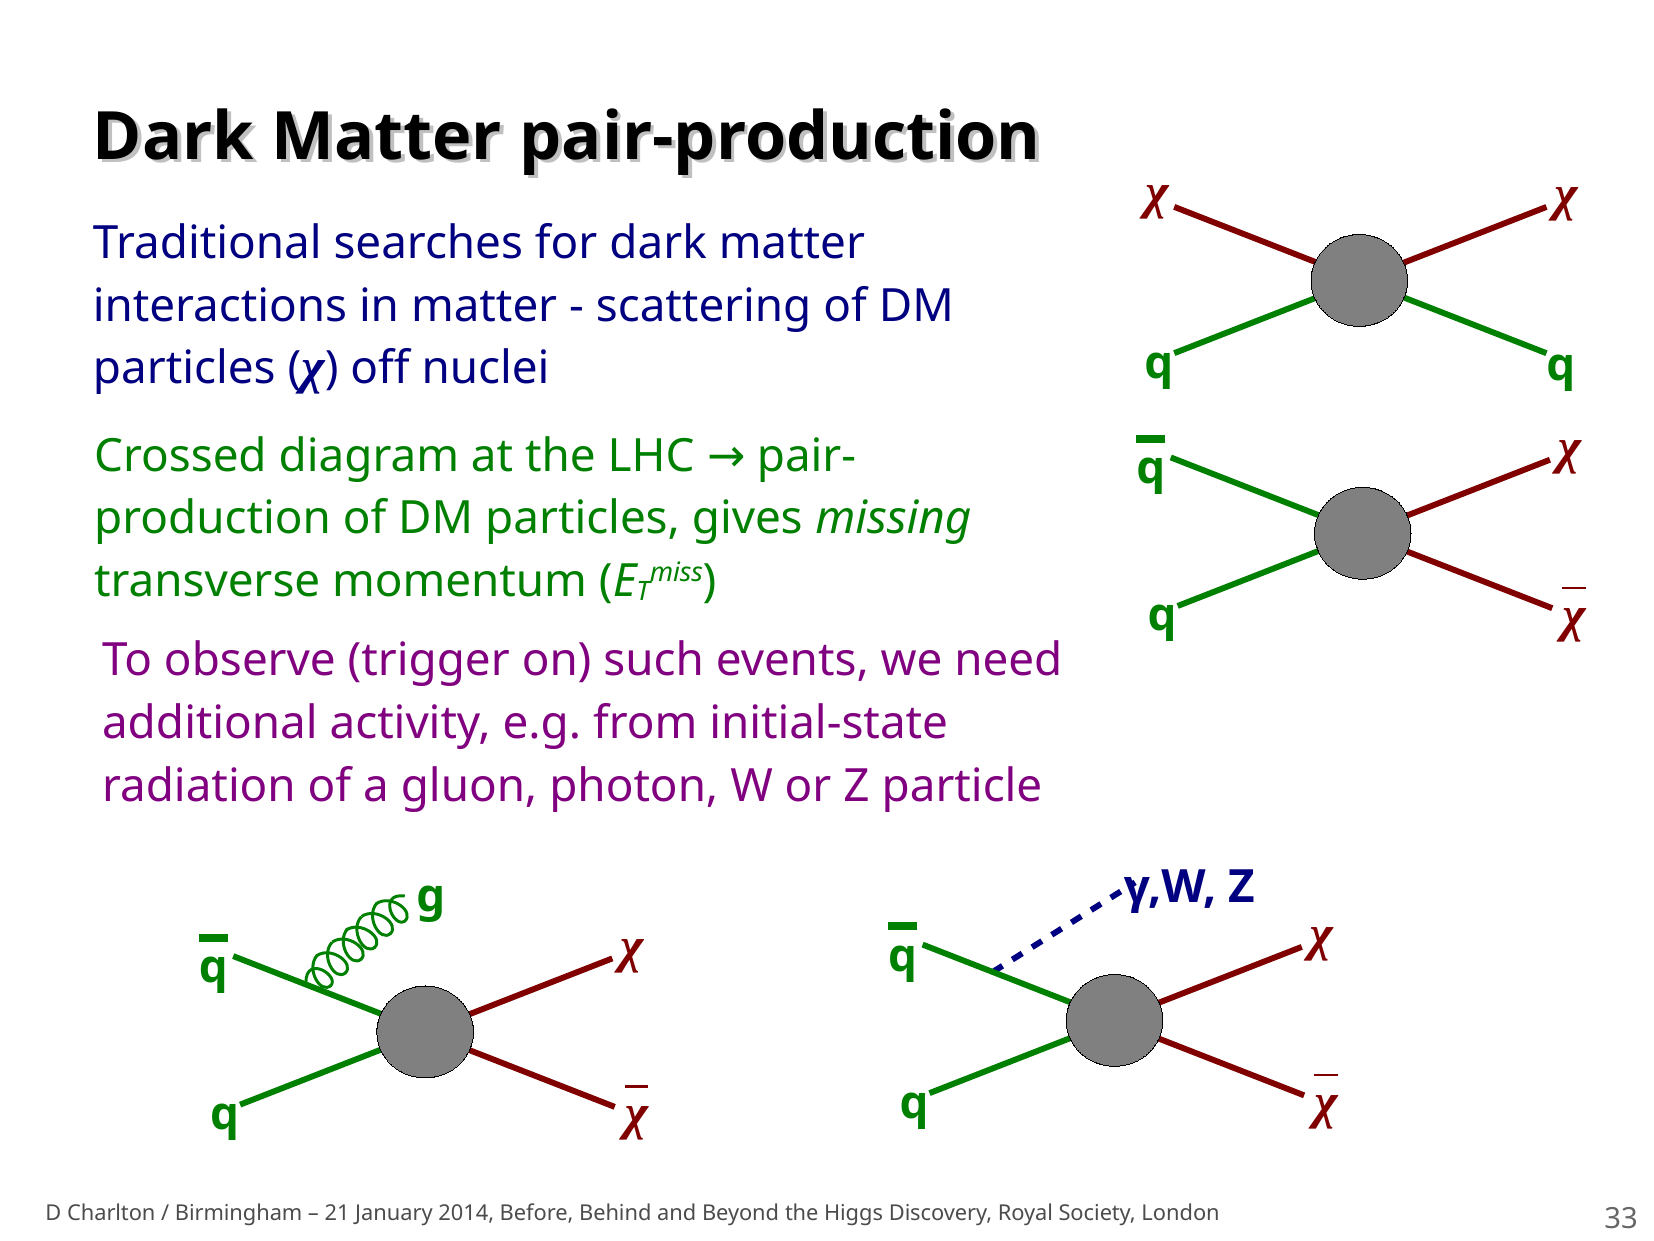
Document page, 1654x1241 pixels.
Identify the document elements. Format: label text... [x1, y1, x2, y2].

text_box q [1531, 323, 1589, 393]
text_box χ [1130, 156, 1184, 227]
text_box q [184, 926, 241, 995]
text_box g [401, 909, 405, 920]
text_box [376, 985, 474, 1078]
text_box χ [1539, 158, 1593, 230]
text_box χ [1547, 579, 1601, 650]
text_box Crossed diagram at the LHC → pair-production of DM particles, gives missing transverse momentum (ETmiss) [79, 414, 1071, 659]
text_box Dark Matter pair-production [78, 80, 1424, 174]
text_box q [195, 1073, 252, 1142]
text_box χ [610, 1077, 664, 1149]
text_box [1314, 487, 1412, 580]
text_box [1066, 974, 1163, 1067]
text_box q [1121, 427, 1178, 496]
text_box χ [1543, 411, 1596, 483]
text_box χ [1294, 898, 1348, 970]
text_box γ,W, Z [1109, 846, 1287, 915]
text_box χ [1299, 1066, 1353, 1137]
text_box g [401, 855, 458, 924]
text_box q [1132, 574, 1190, 643]
text_box χ [605, 910, 659, 981]
text_box q [1129, 321, 1186, 390]
text_box q [884, 1061, 942, 1130]
text_box Traditional searches for dark matter interactions in matter - scattering of DM particles (χ) off nuclei [78, 202, 1115, 847]
text_box [1311, 234, 1408, 327]
text_box q [873, 914, 930, 983]
text_box To observe (trigger on) such events, we need additional activity, e.g. from initial-state radiation of a gluon, photon, W or Z particle [87, 619, 1103, 795]
